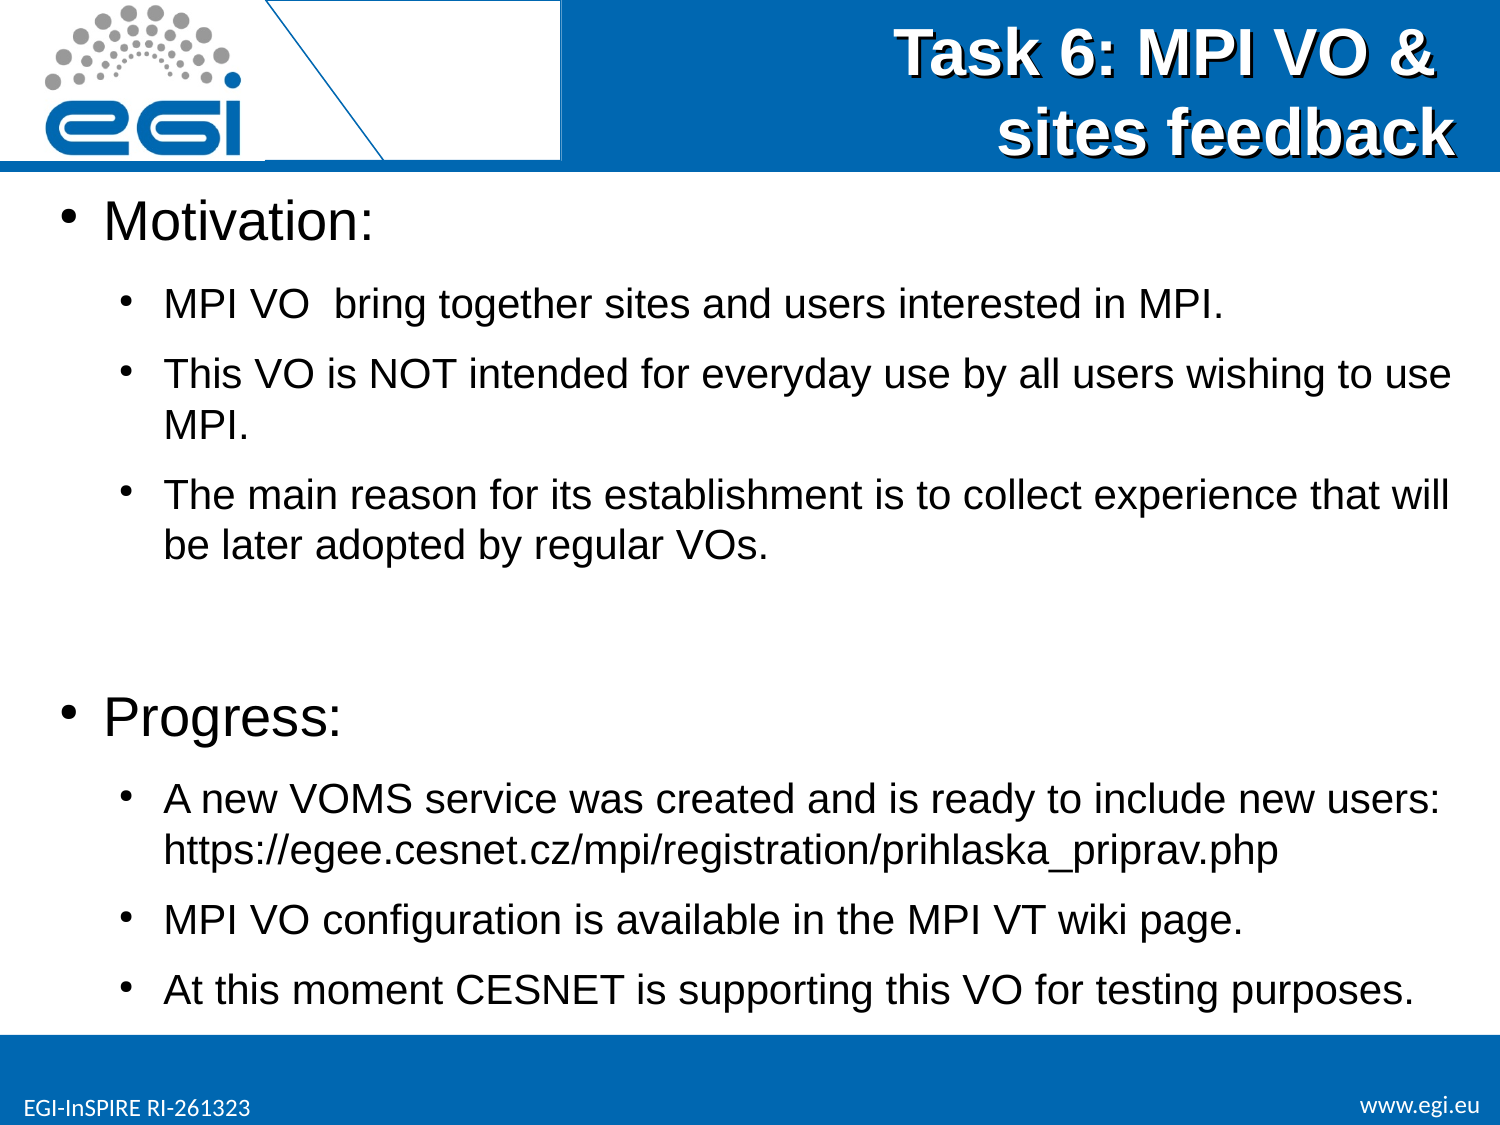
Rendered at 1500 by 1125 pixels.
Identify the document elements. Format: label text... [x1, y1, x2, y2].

title Task 6: MPI VO & sites feedback [348, 1, 1471, 144]
picture [0, 0, 265, 161]
list Motivation: MPI VO bring together sites and users interested in MPI. This VO is NOT intended for everyday use by all users wishing to use MPI. The main reason for its establishment is to collect experience that will be later adopted by regular VOs. Progress: A new VOMS service was created and is ready to include new users: https://egee.cesnet.cz/mpi/registration/prihlaska_priprav.php MPI VO configuration is available in the MPI VT wiki page. At this moment CESNET is supporting this VO for testing purposes. [29, 177, 1477, 1034]
